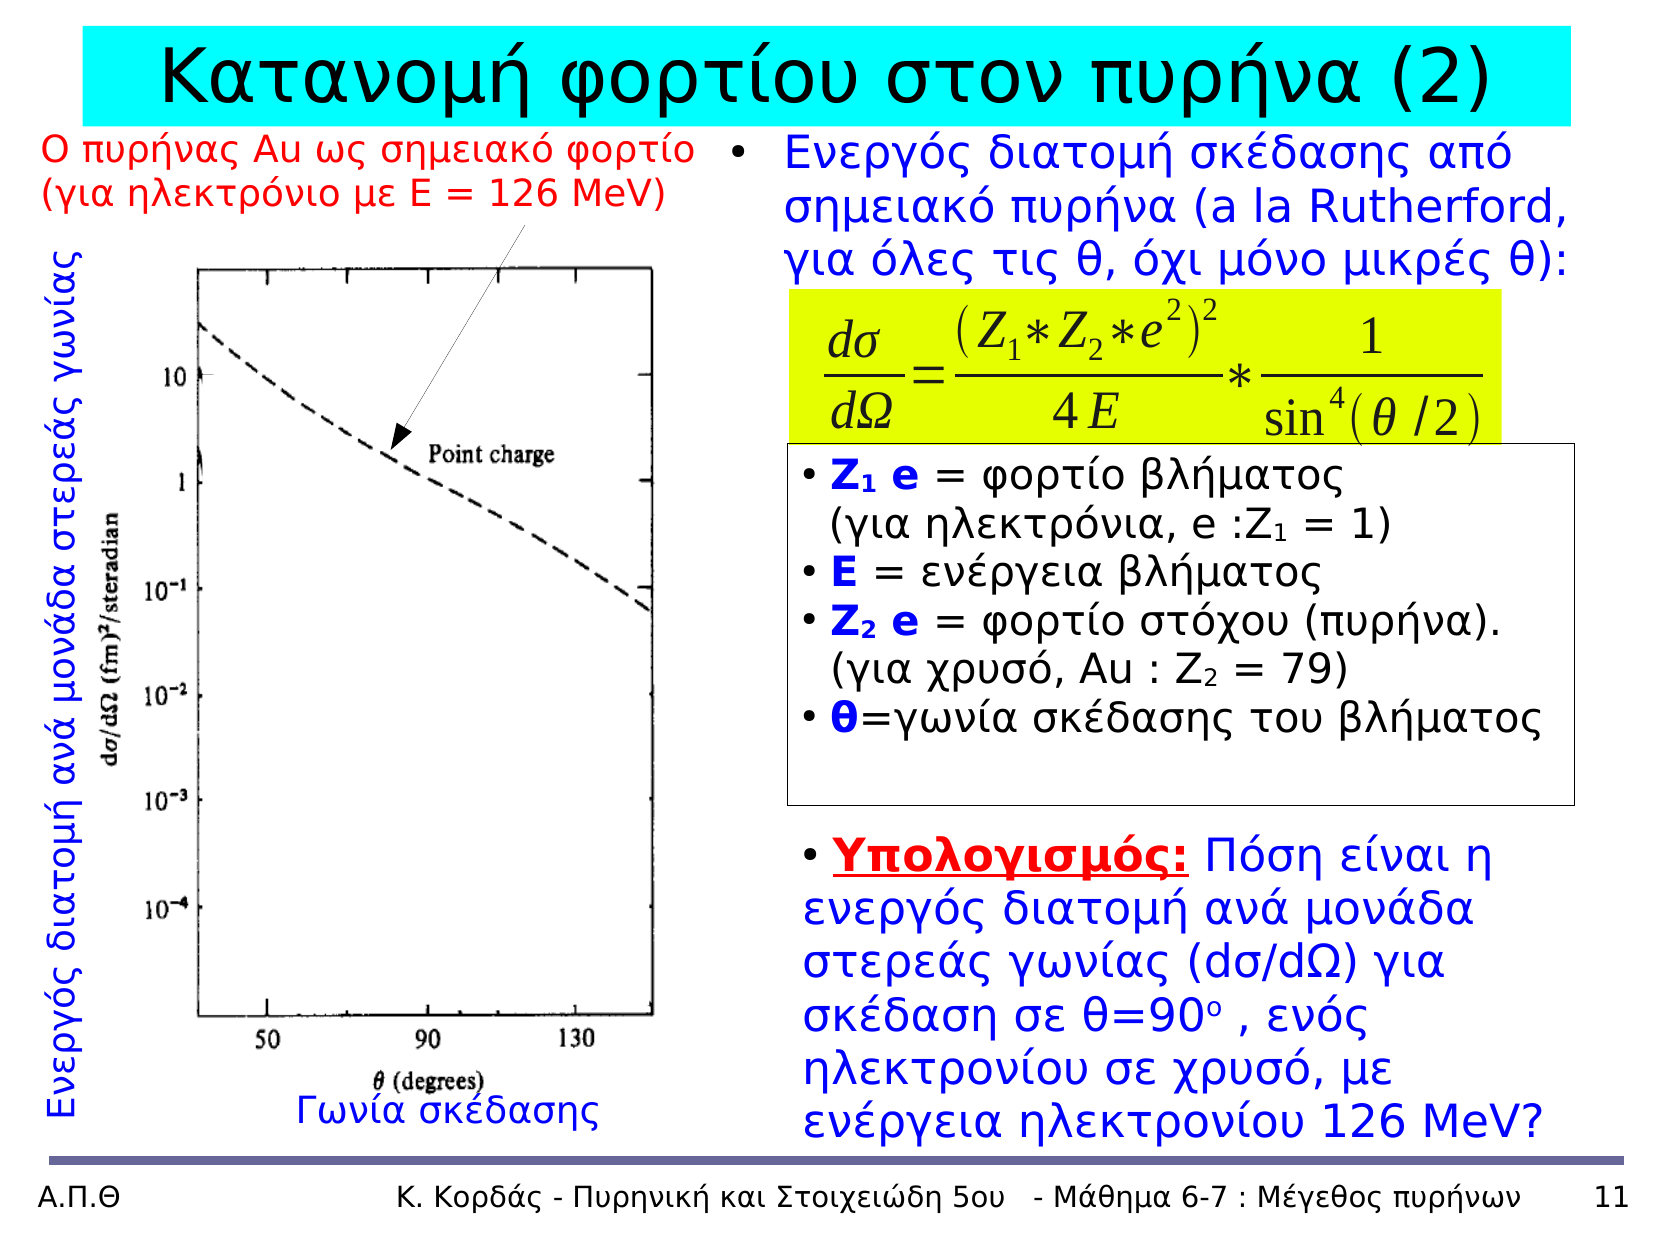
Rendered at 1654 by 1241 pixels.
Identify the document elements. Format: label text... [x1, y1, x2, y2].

list Ενεργός διατομή σκέδασης από σημειακό πυρήνα (a la Rutherford, για όλες τις θ, όχι μόνο μικρές θ): [712, 126, 1613, 1088]
chart [807, 289, 1499, 443]
text_box Ενεργός διατομή ανά μονάδα στερεάς γωνίας [32, 197, 92, 1136]
text_box [202, 375, 650, 1011]
text_box Γωνία σκέδασης [280, 1081, 656, 1141]
text_box Ο πυρήνας Au ως σημειακό φορτίο (για ηλεκτρόνιο με Ε = 126 MeV) [25, 120, 747, 224]
picture [92, 262, 673, 1099]
title Κατανομή φορτίου στον πυρήνα (2) [82, 25, 1571, 126]
text_box Υπολογισμός: Πόση είναι η ενεργός διατομή ανά μονάδα στερεάς γωνίας (dσ/dΩ) για σκέδαση σε θ=90ο , ενός ηλεκτρονίου σε χρυσό, με ενέργεια ηλεκτρονίου 126 MeV? [787, 821, 1575, 1159]
text_box Ζ1 e = φορτίο βλήματος (για ηλεκτρόνια, e :Z1 = 1) Ε = ενέργεια βλήματος Ζ2 e = φορτίο στόχου (πυρήνα). (για χρυσό, Au : Z2 = 79) θ=γωνία σκέδασης του βλήματος [787, 443, 1575, 806]
